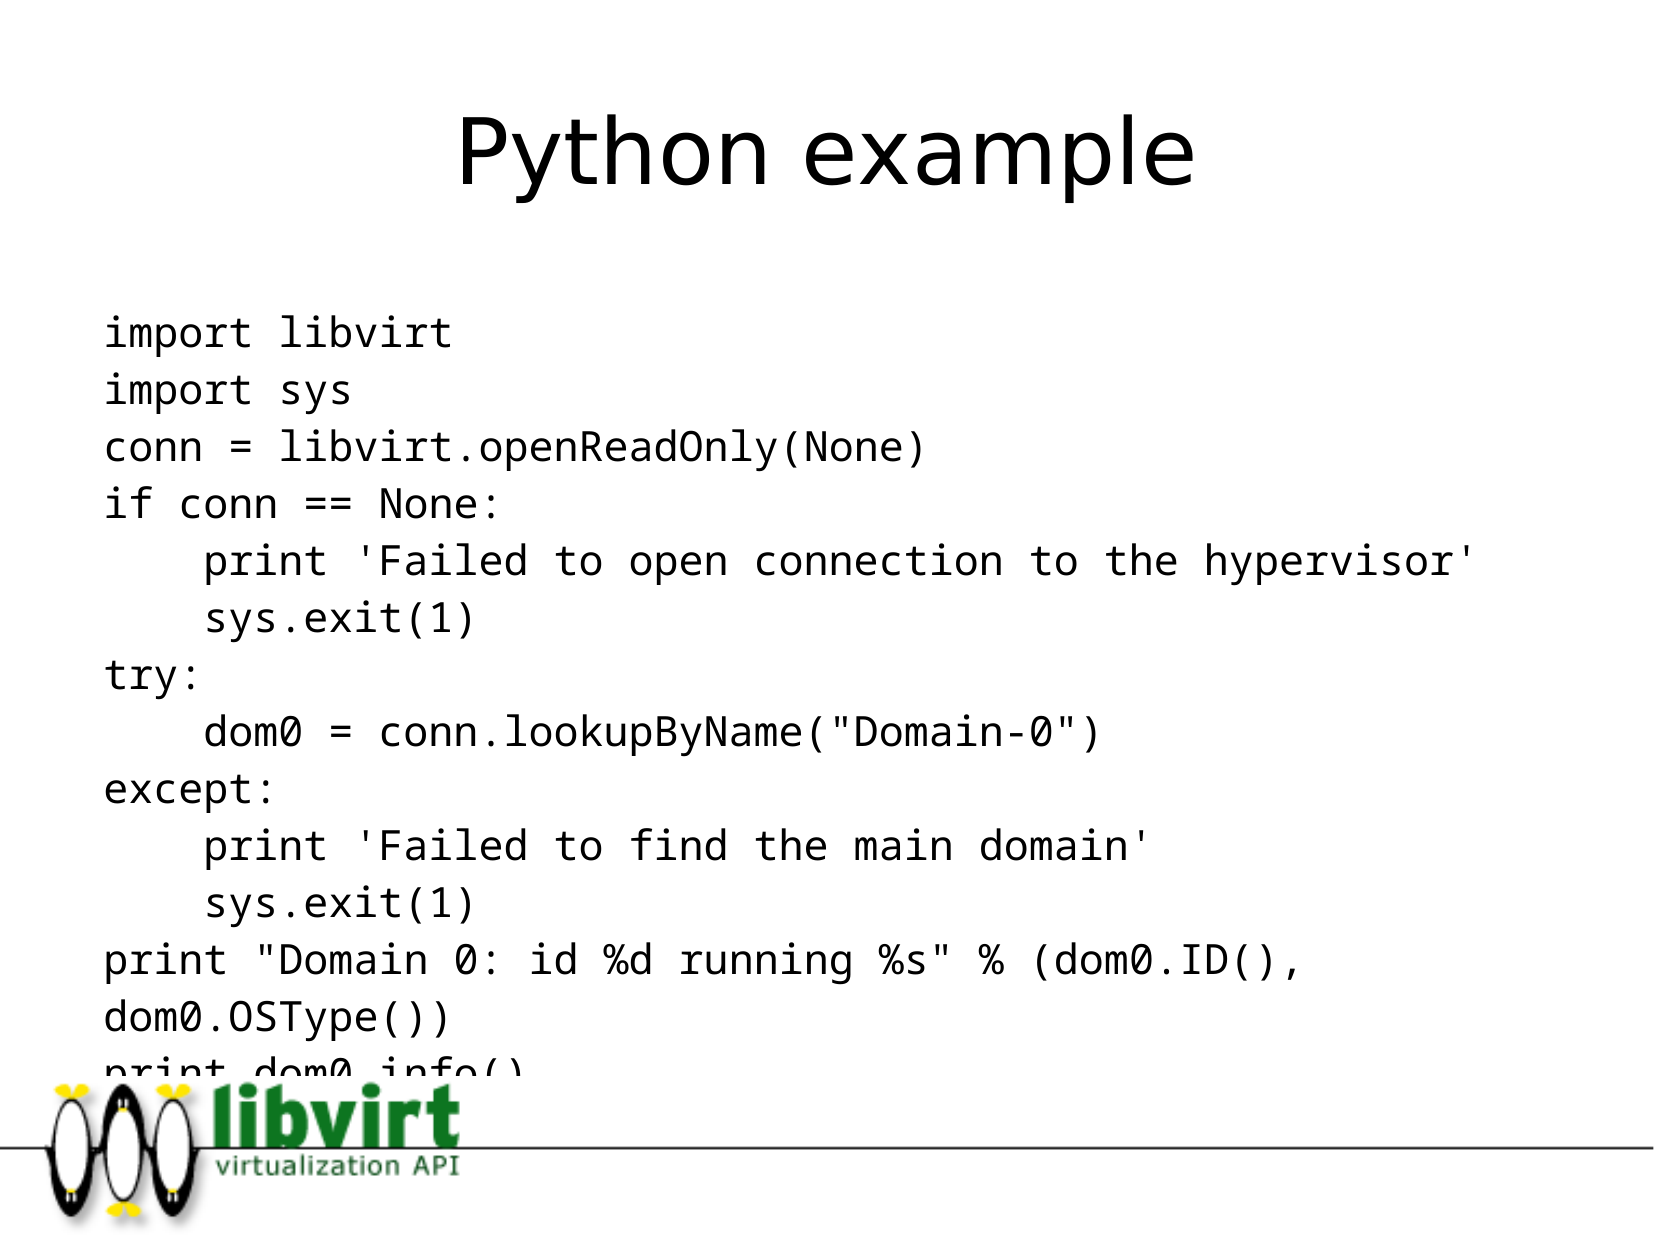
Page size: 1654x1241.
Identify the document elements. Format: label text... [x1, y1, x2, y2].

title Python example [82, 49, 1571, 257]
picture [0, 1076, 1654, 1241]
text_box import libvirt import sys conn = libvirt.openReadOnly(None) if conn == None: print 'Failed to open connection to the hypervisor' sys.exit(1) try: dom0 = conn.lookupByName("Domain-0") except: print 'Failed to find the main domain' sys.exit(1) print "Domain 0: id %d running %s" % (dom0.ID(), dom0.OSType()) print dom0.info() [88, 295, 1565, 1076]
